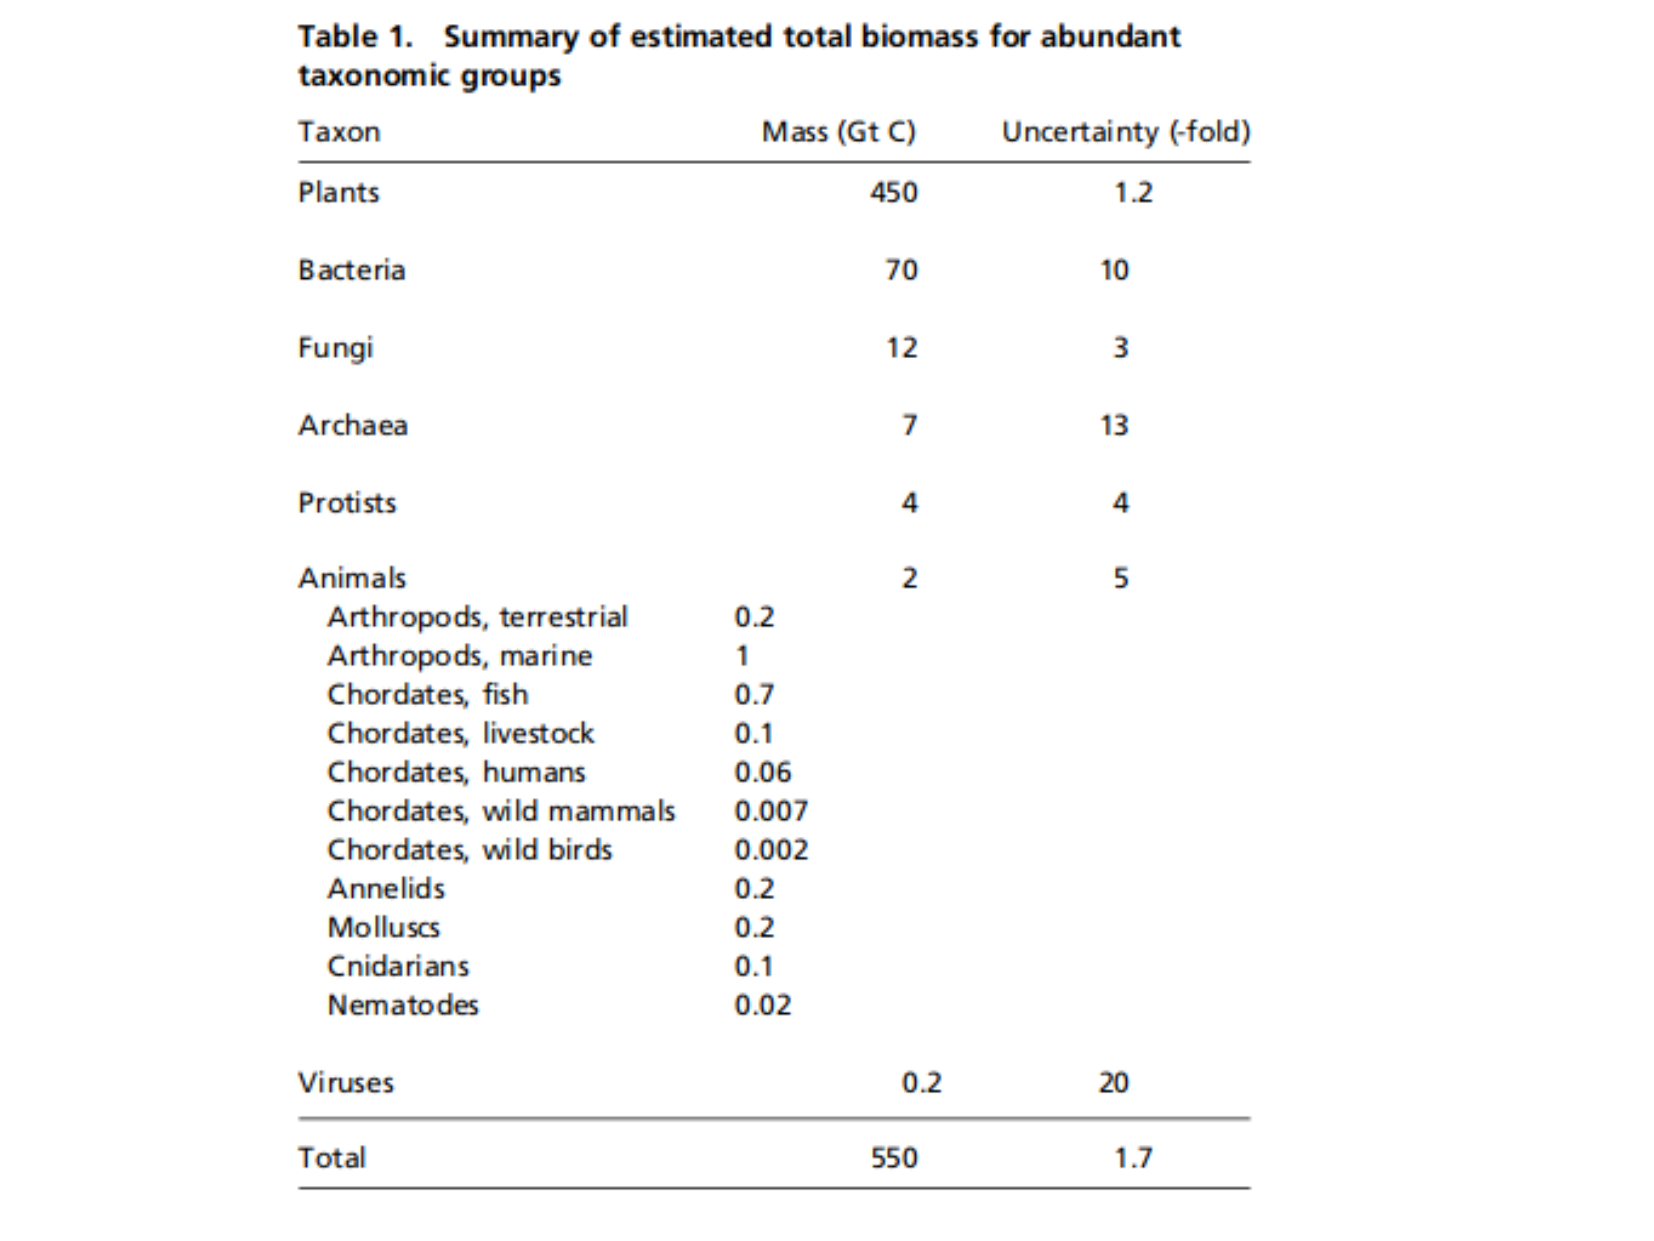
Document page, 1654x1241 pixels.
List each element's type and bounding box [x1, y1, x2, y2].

picture [255, 0, 1291, 1195]
